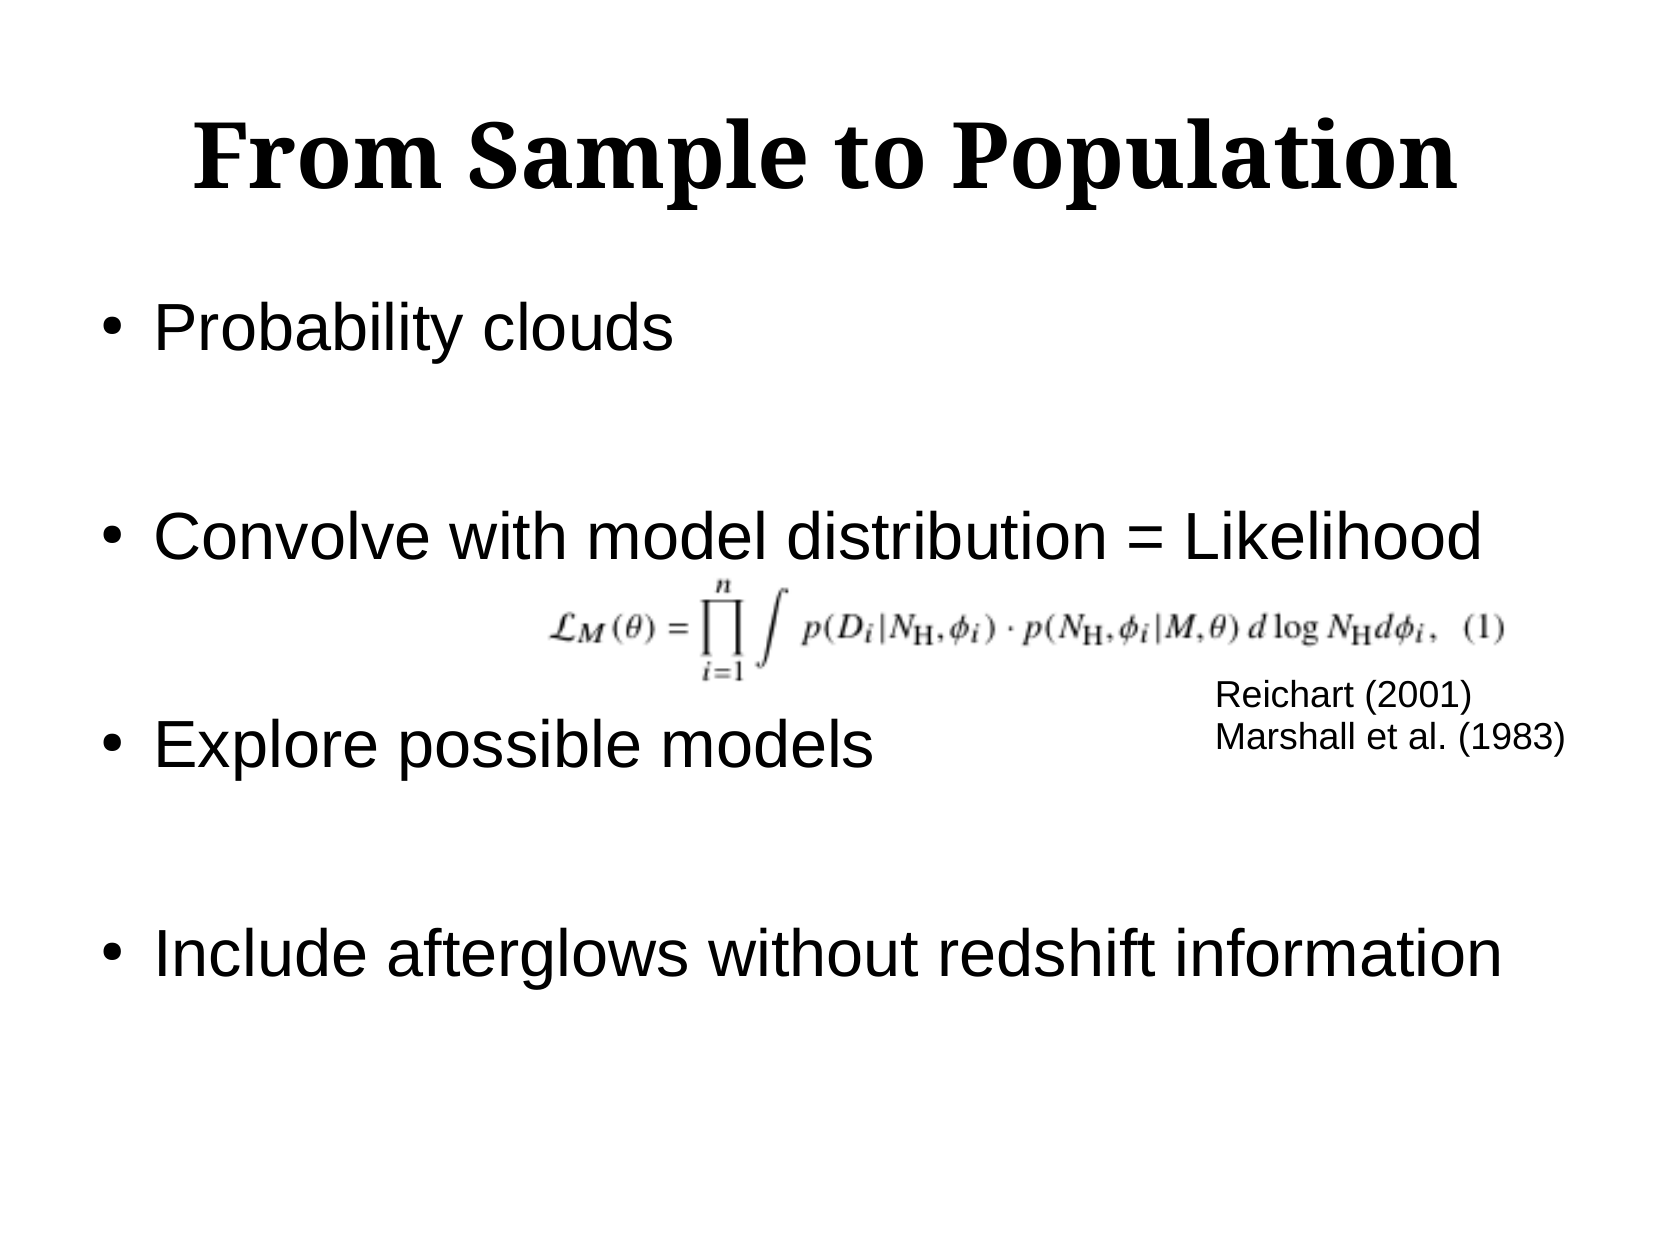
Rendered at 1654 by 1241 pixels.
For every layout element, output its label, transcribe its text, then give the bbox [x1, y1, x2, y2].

list Probability clouds Convolve with model distribution = Likelihood Explore possible models Include afterglows without redshift information [82, 290, 1571, 1010]
text_box Reichart (2001) Marshall et al. (1983) [1200, 666, 1591, 766]
title From Sample to Population [82, 49, 1571, 257]
picture [525, 572, 1516, 706]
